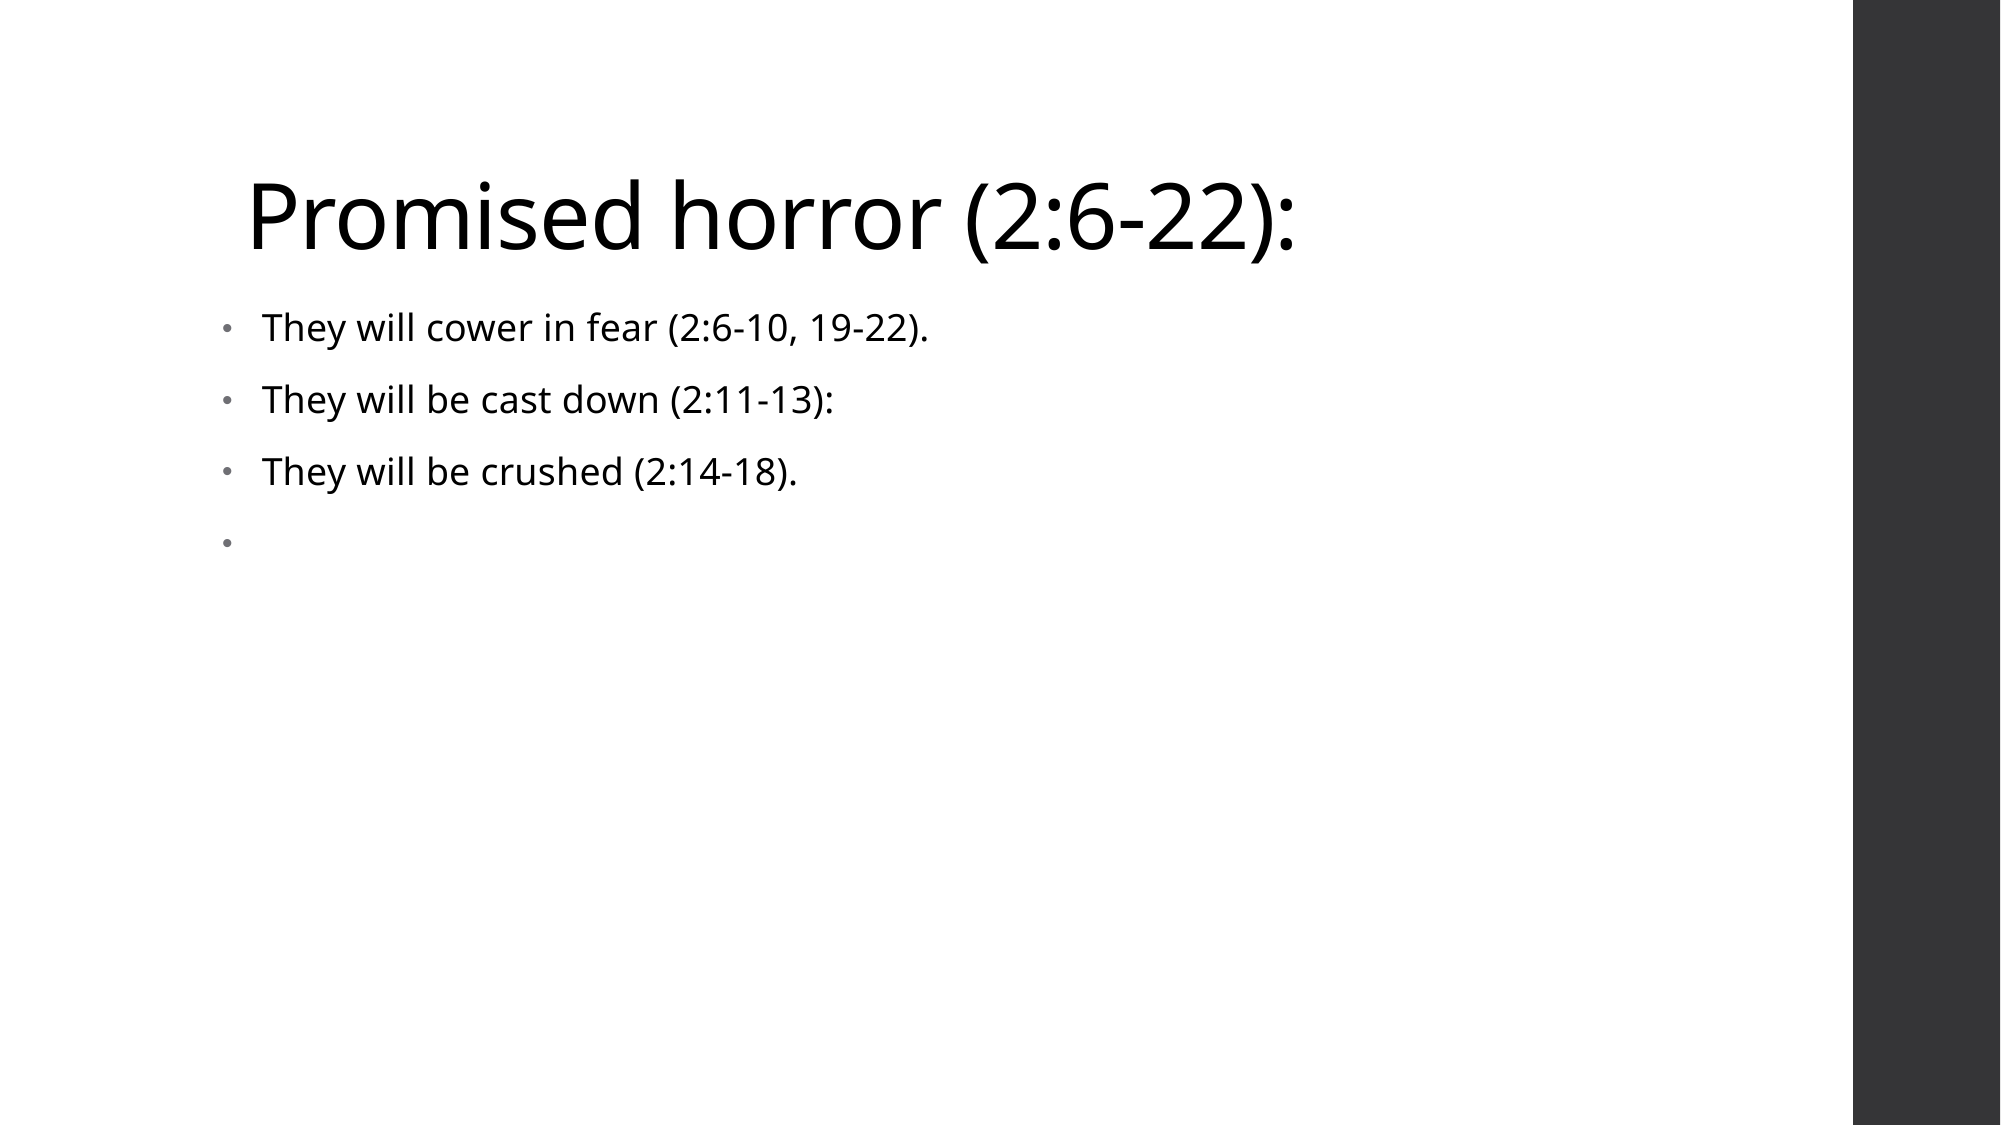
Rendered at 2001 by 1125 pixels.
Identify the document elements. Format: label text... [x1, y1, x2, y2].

list They will cower in fear (2:6-10, 19-22). They will be cast down (2:11-13): They will be crushed (2:14-18). [206, 299, 1617, 1014]
title Promised horror (2:6-22): [206, 60, 1797, 278]
